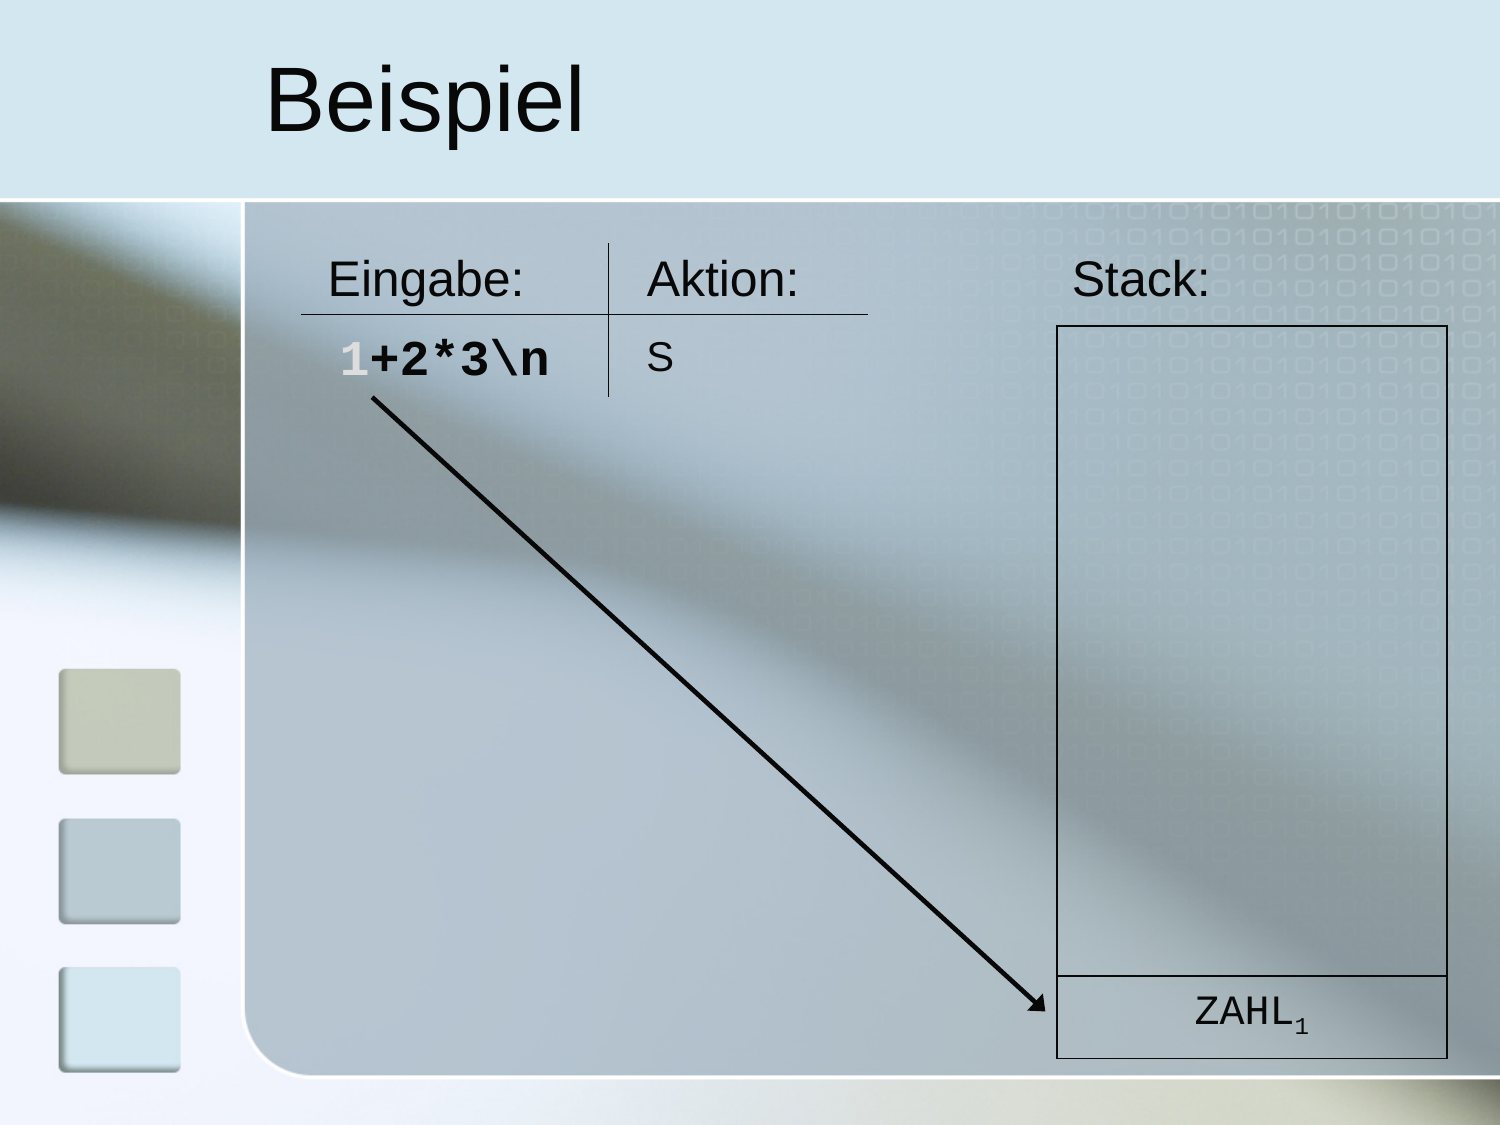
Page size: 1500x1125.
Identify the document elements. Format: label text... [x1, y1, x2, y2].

text_box Eingabe: [312, 243, 550, 314]
text_box Stack: [1057, 243, 1459, 315]
title Beispiel [249, 12, 1461, 188]
text_box Aktion: [632, 243, 822, 314]
text_box S [631, 326, 680, 389]
text_box 1+2*3\n [324, 326, 585, 399]
picture [0, 0, 1500, 1125]
text_box ZAHL1 [1056, 981, 1447, 1050]
